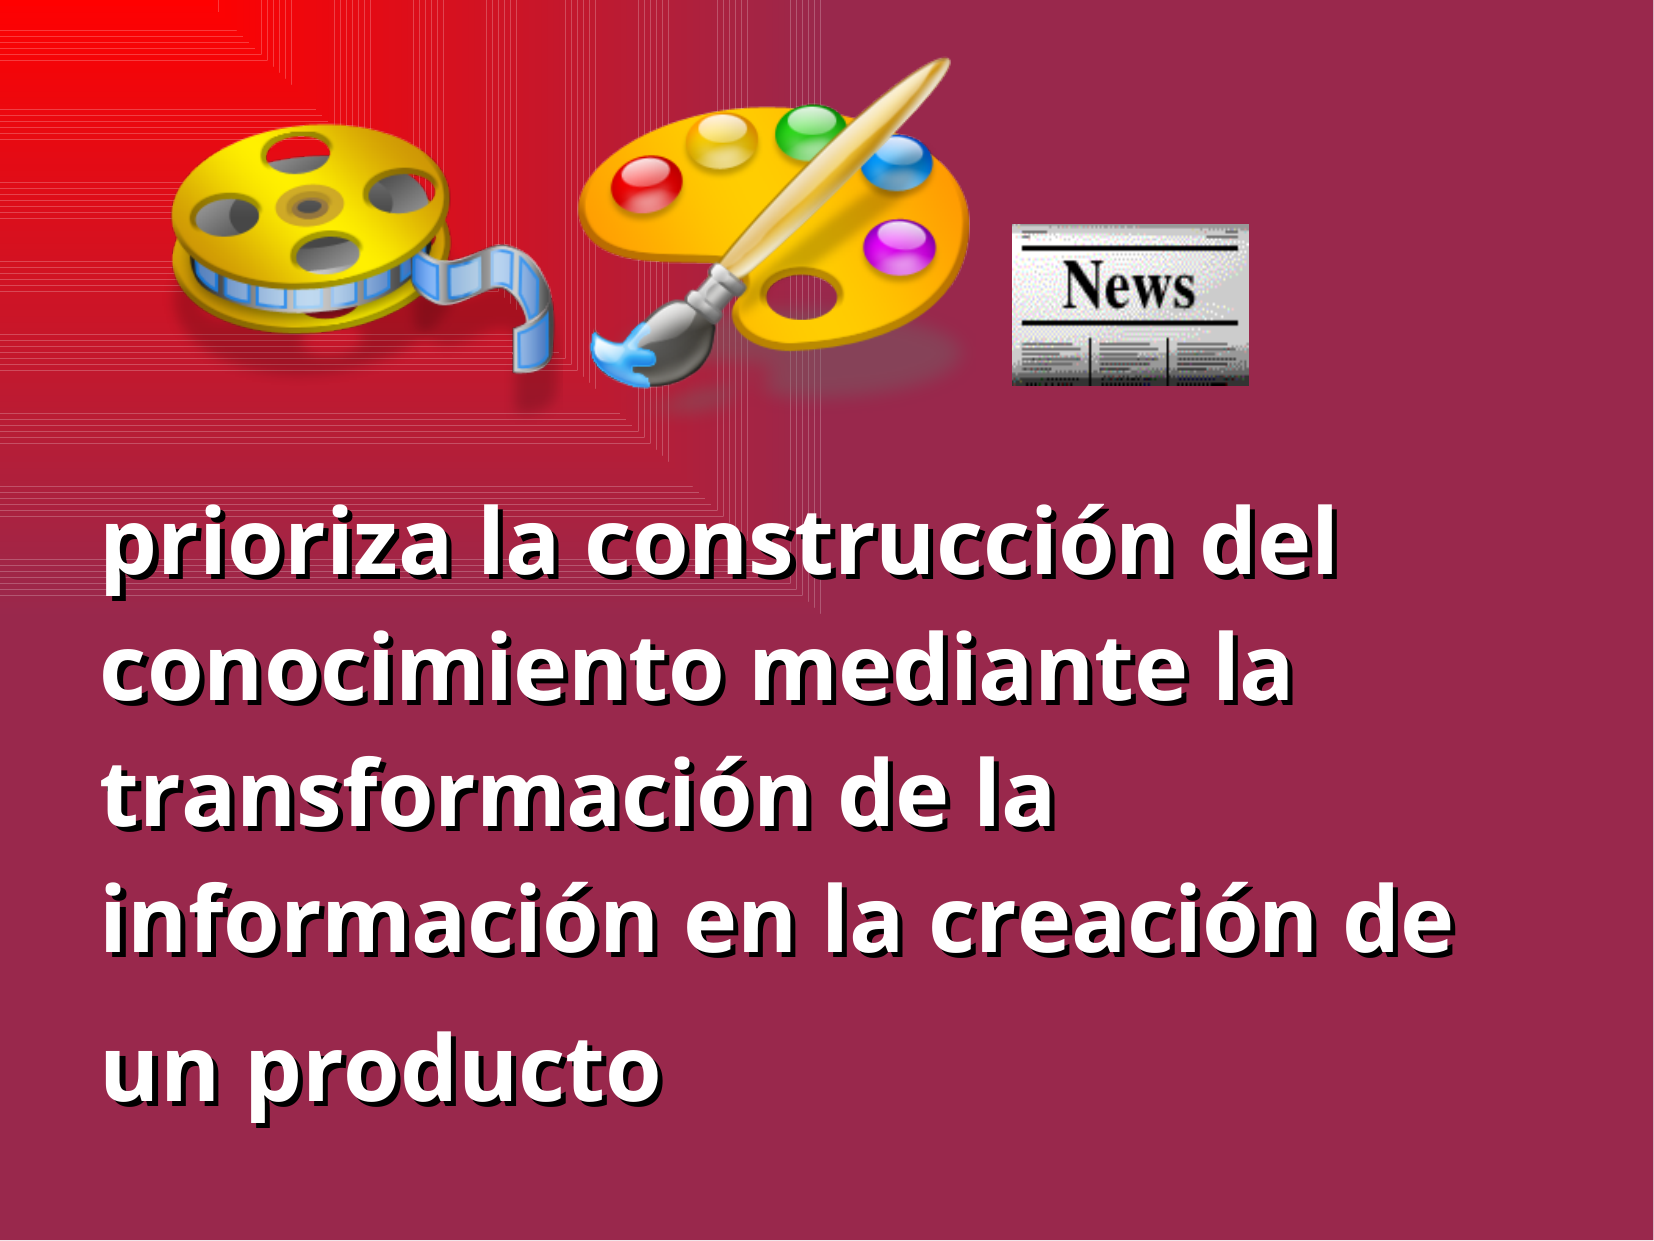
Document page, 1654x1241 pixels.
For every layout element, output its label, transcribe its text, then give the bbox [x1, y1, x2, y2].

picture [575, 49, 976, 451]
picture [162, 49, 563, 451]
text_box prioriza la construcción del conocimiento mediante la transformación de la información en la creación de un producto [99, 474, 1538, 1135]
picture [1012, 224, 1249, 386]
